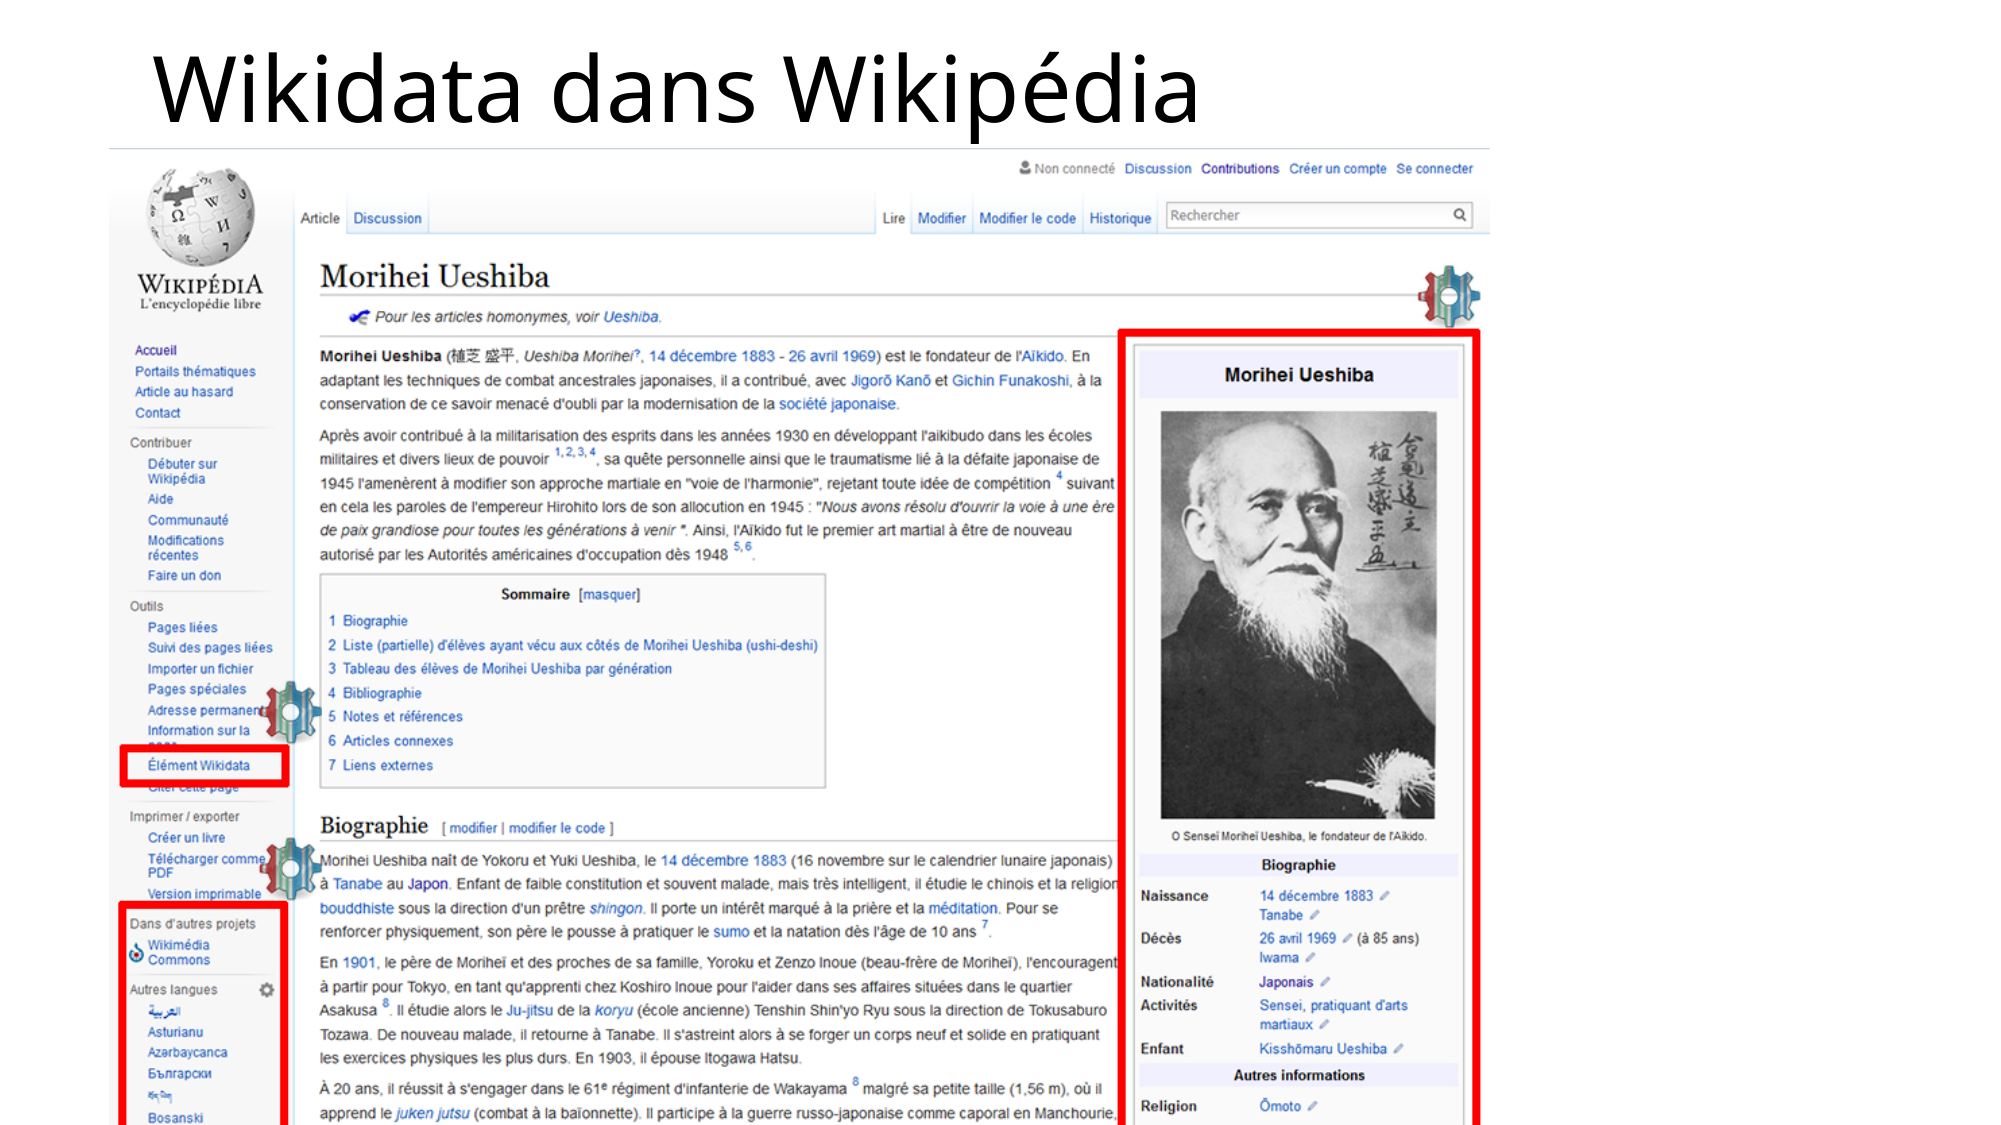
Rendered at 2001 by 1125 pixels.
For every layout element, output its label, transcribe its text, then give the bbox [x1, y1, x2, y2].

title Wikidata dans Wikipédia [137, 31, 1863, 155]
picture [109, 148, 1490, 1125]
